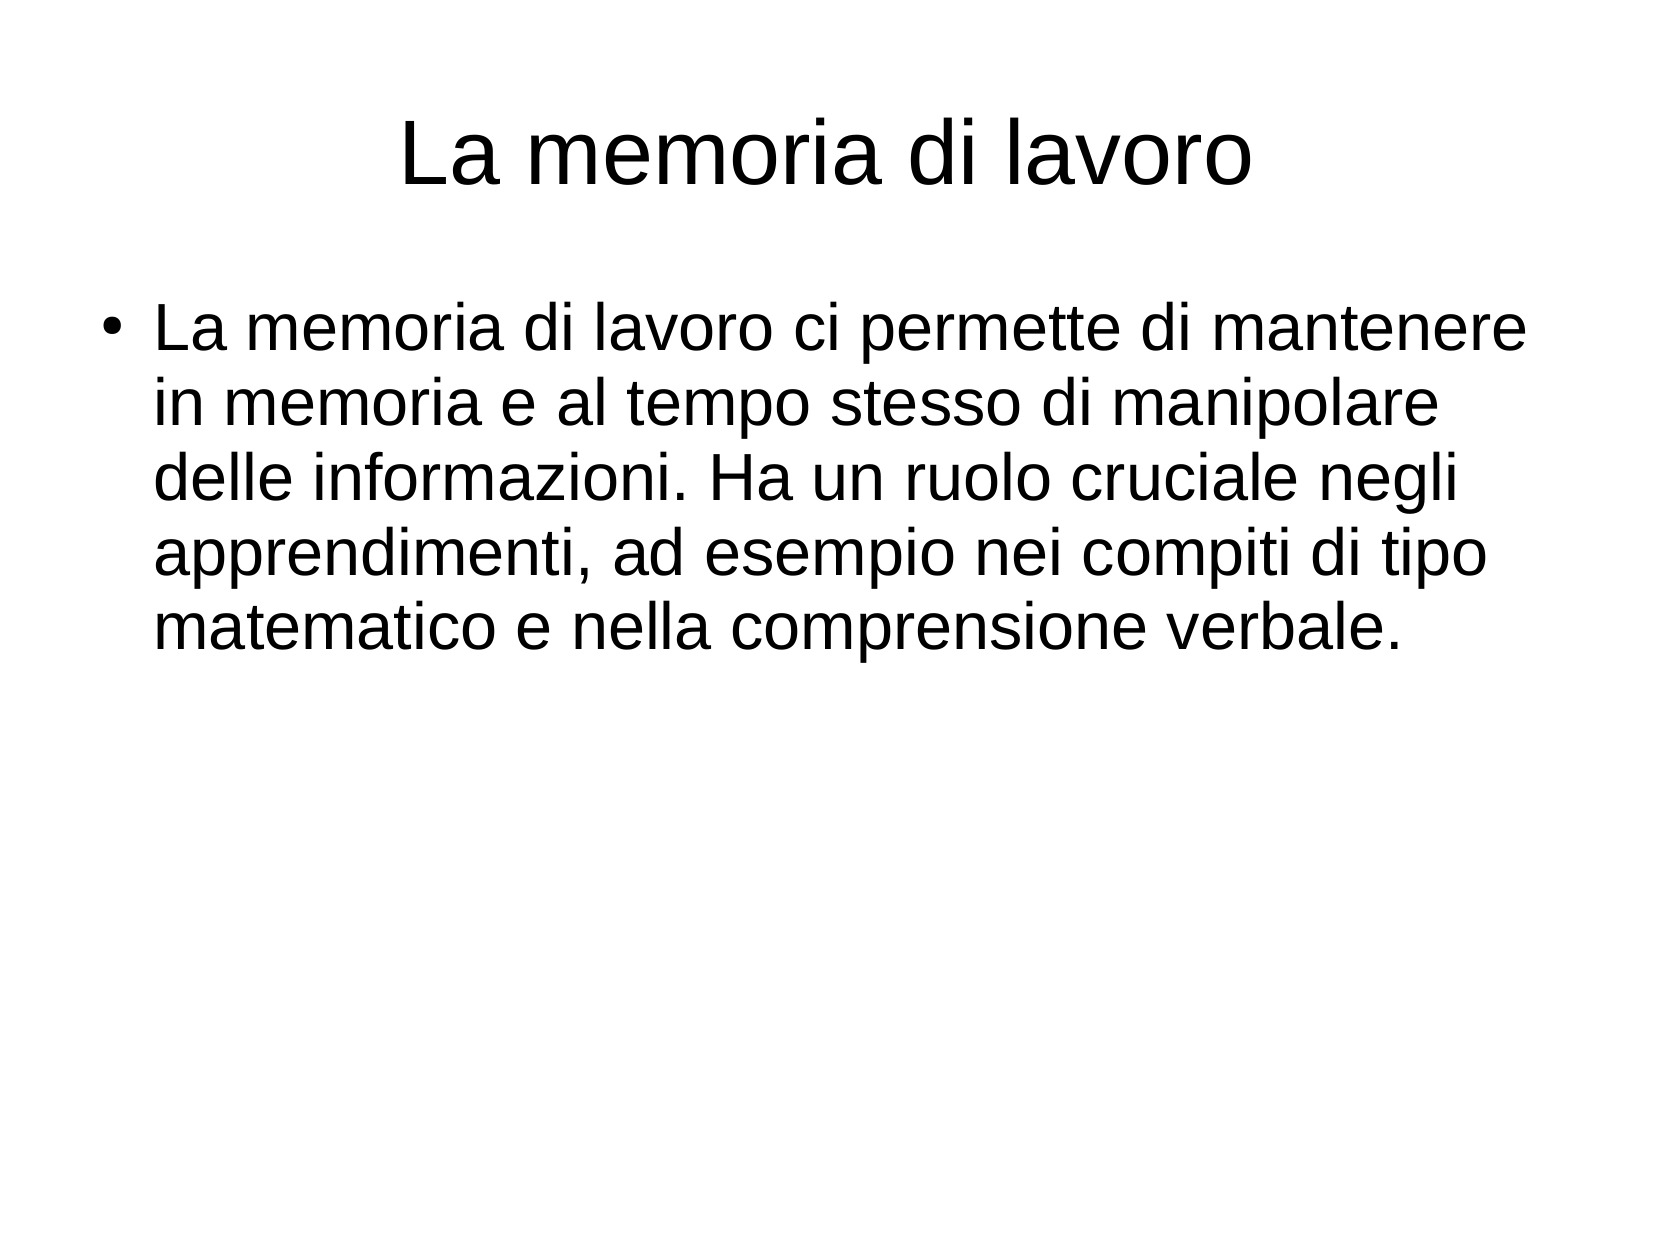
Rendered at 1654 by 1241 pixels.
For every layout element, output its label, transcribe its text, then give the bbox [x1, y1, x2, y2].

title La memoria di lavoro [82, 49, 1571, 257]
list La memoria di lavoro ci permette di mantenere in memoria e al tempo stesso di manipolare delle informazioni. Ha un ruolo cruciale negli apprendimenti, ad esempio nei compiti di tipo matematico e nella comprensione verbale. [82, 290, 1571, 1010]
